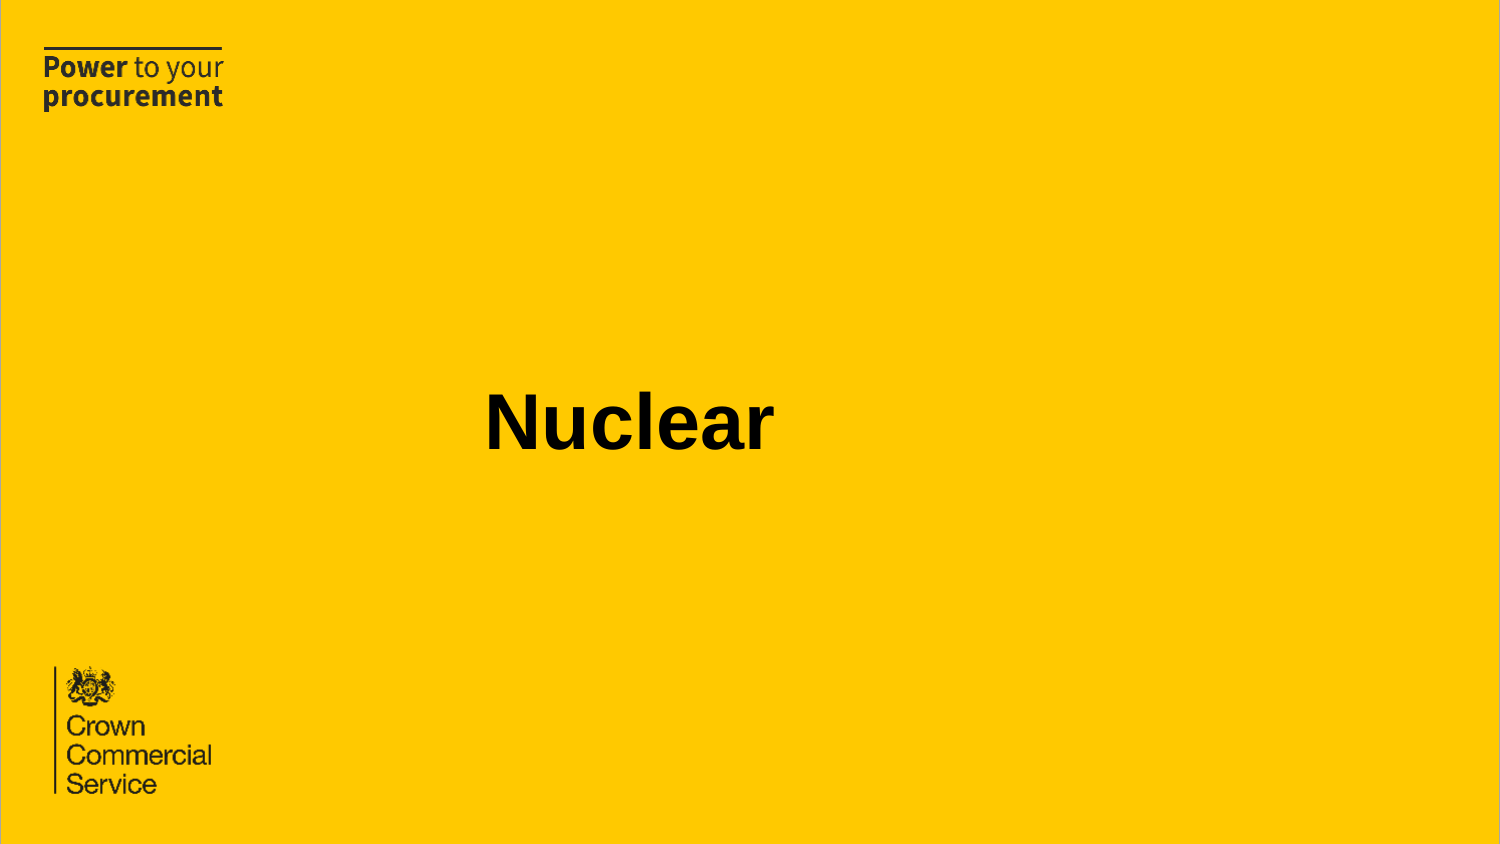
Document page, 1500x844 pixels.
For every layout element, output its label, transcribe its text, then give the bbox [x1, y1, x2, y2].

title Nuclear [484, 369, 1016, 474]
